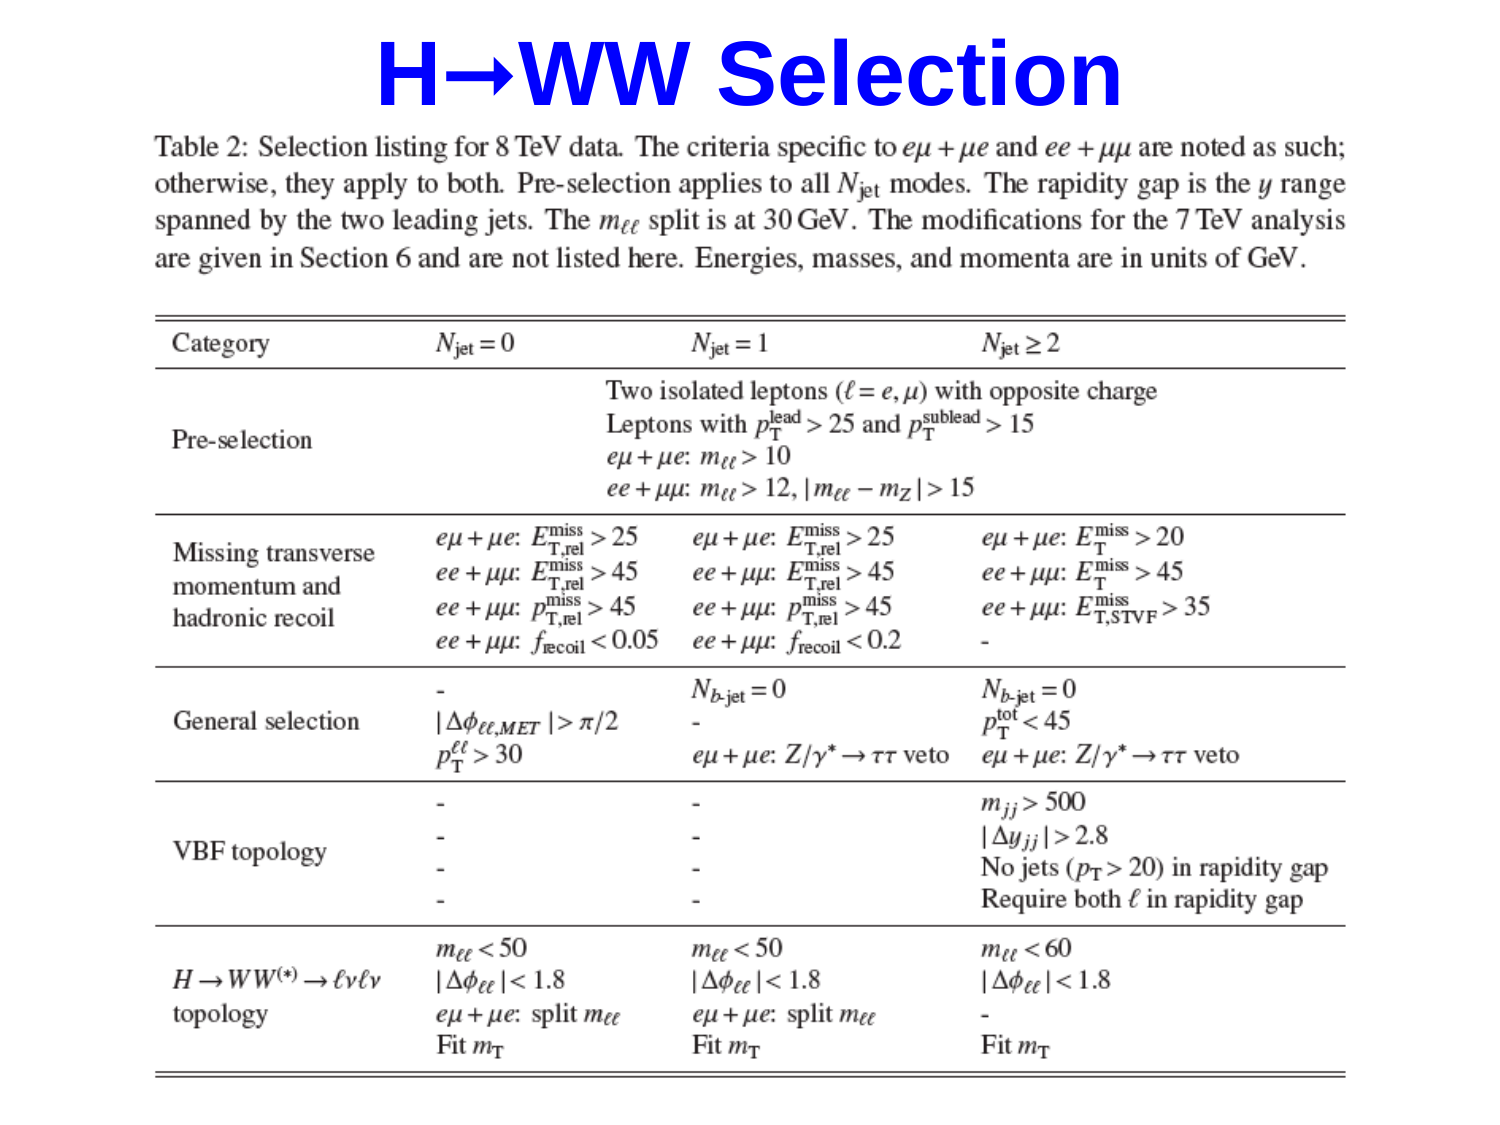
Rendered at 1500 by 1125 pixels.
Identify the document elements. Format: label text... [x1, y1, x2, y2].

title H➞WW Selection [172, 0, 1328, 120]
picture [146, 120, 1357, 1089]
